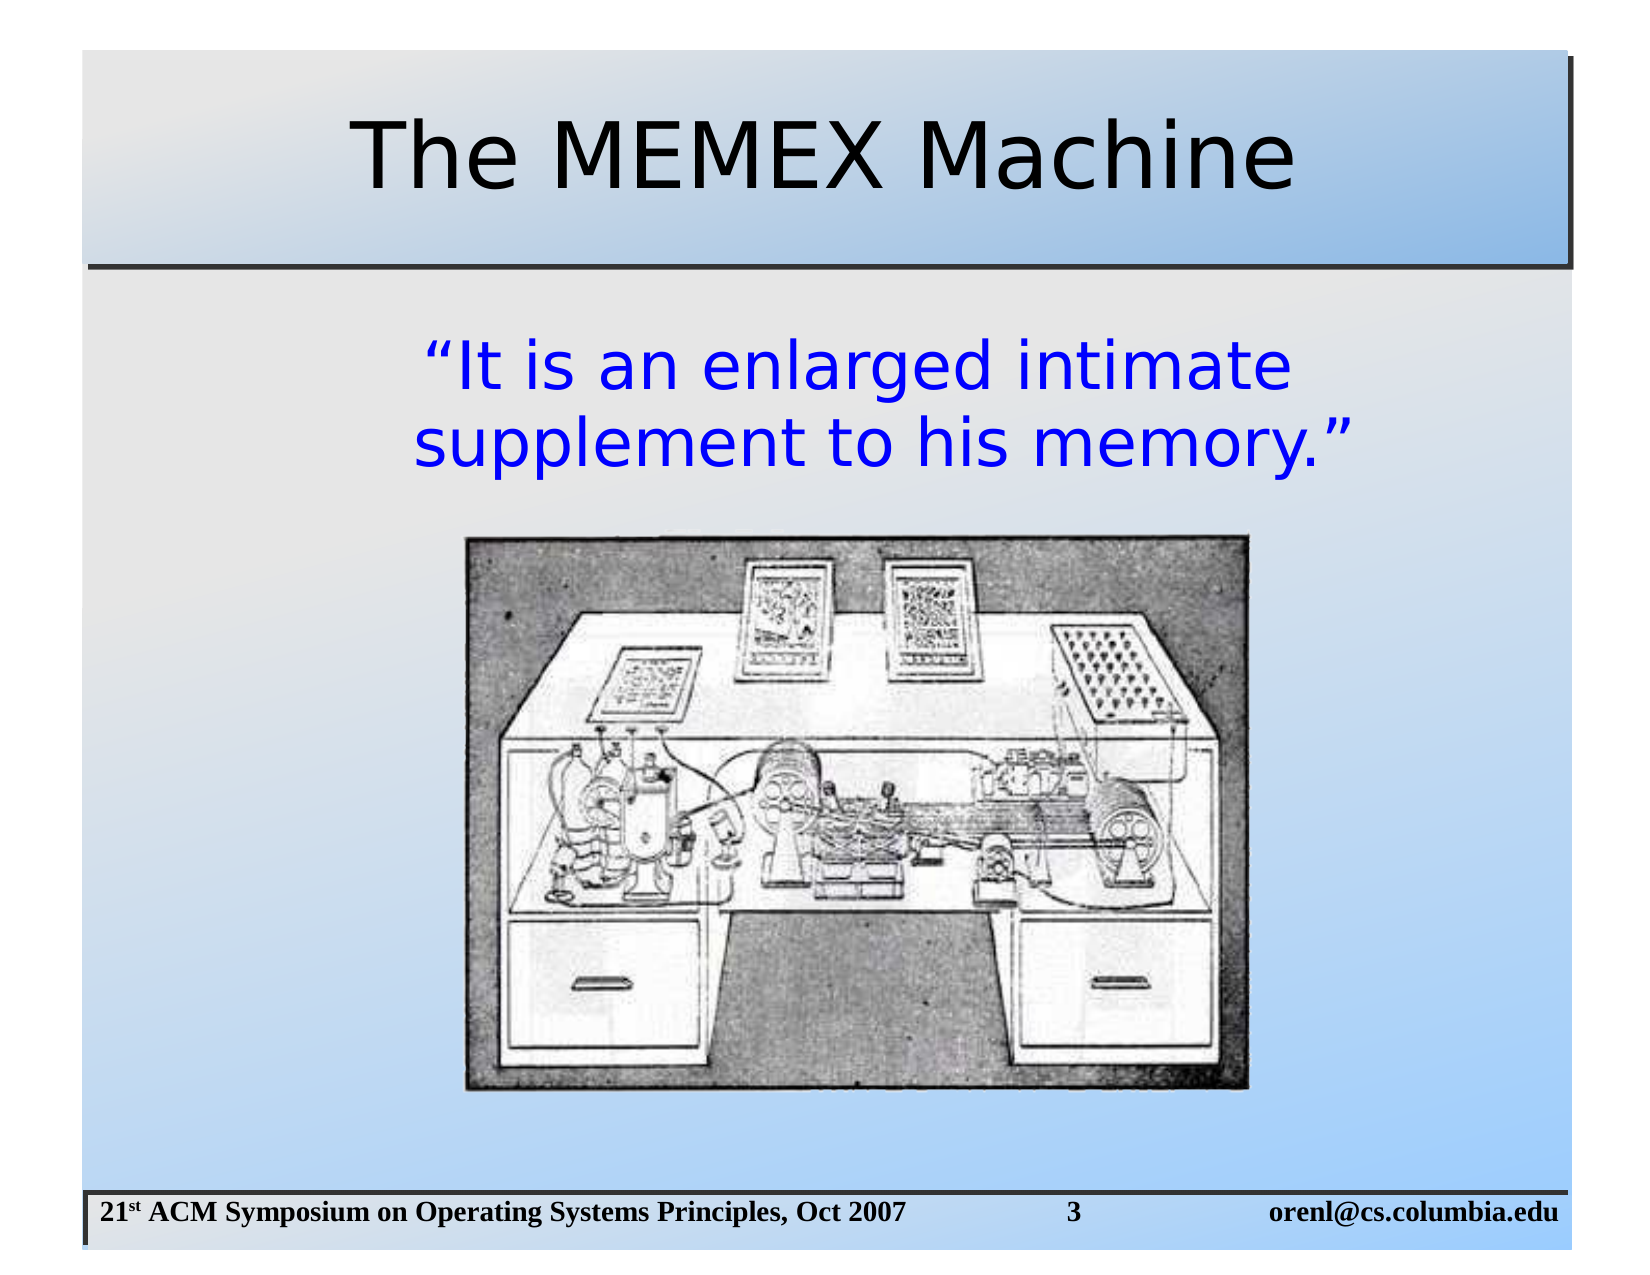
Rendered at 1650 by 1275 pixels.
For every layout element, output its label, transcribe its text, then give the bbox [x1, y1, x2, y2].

list [82, 298, 1568, 1155]
title The MEMEX Machine [82, 50, 1568, 264]
picture [337, 524, 1379, 1202]
text_box “It is an enlarged intimate supplement to his memory.” [178, 312, 1490, 484]
